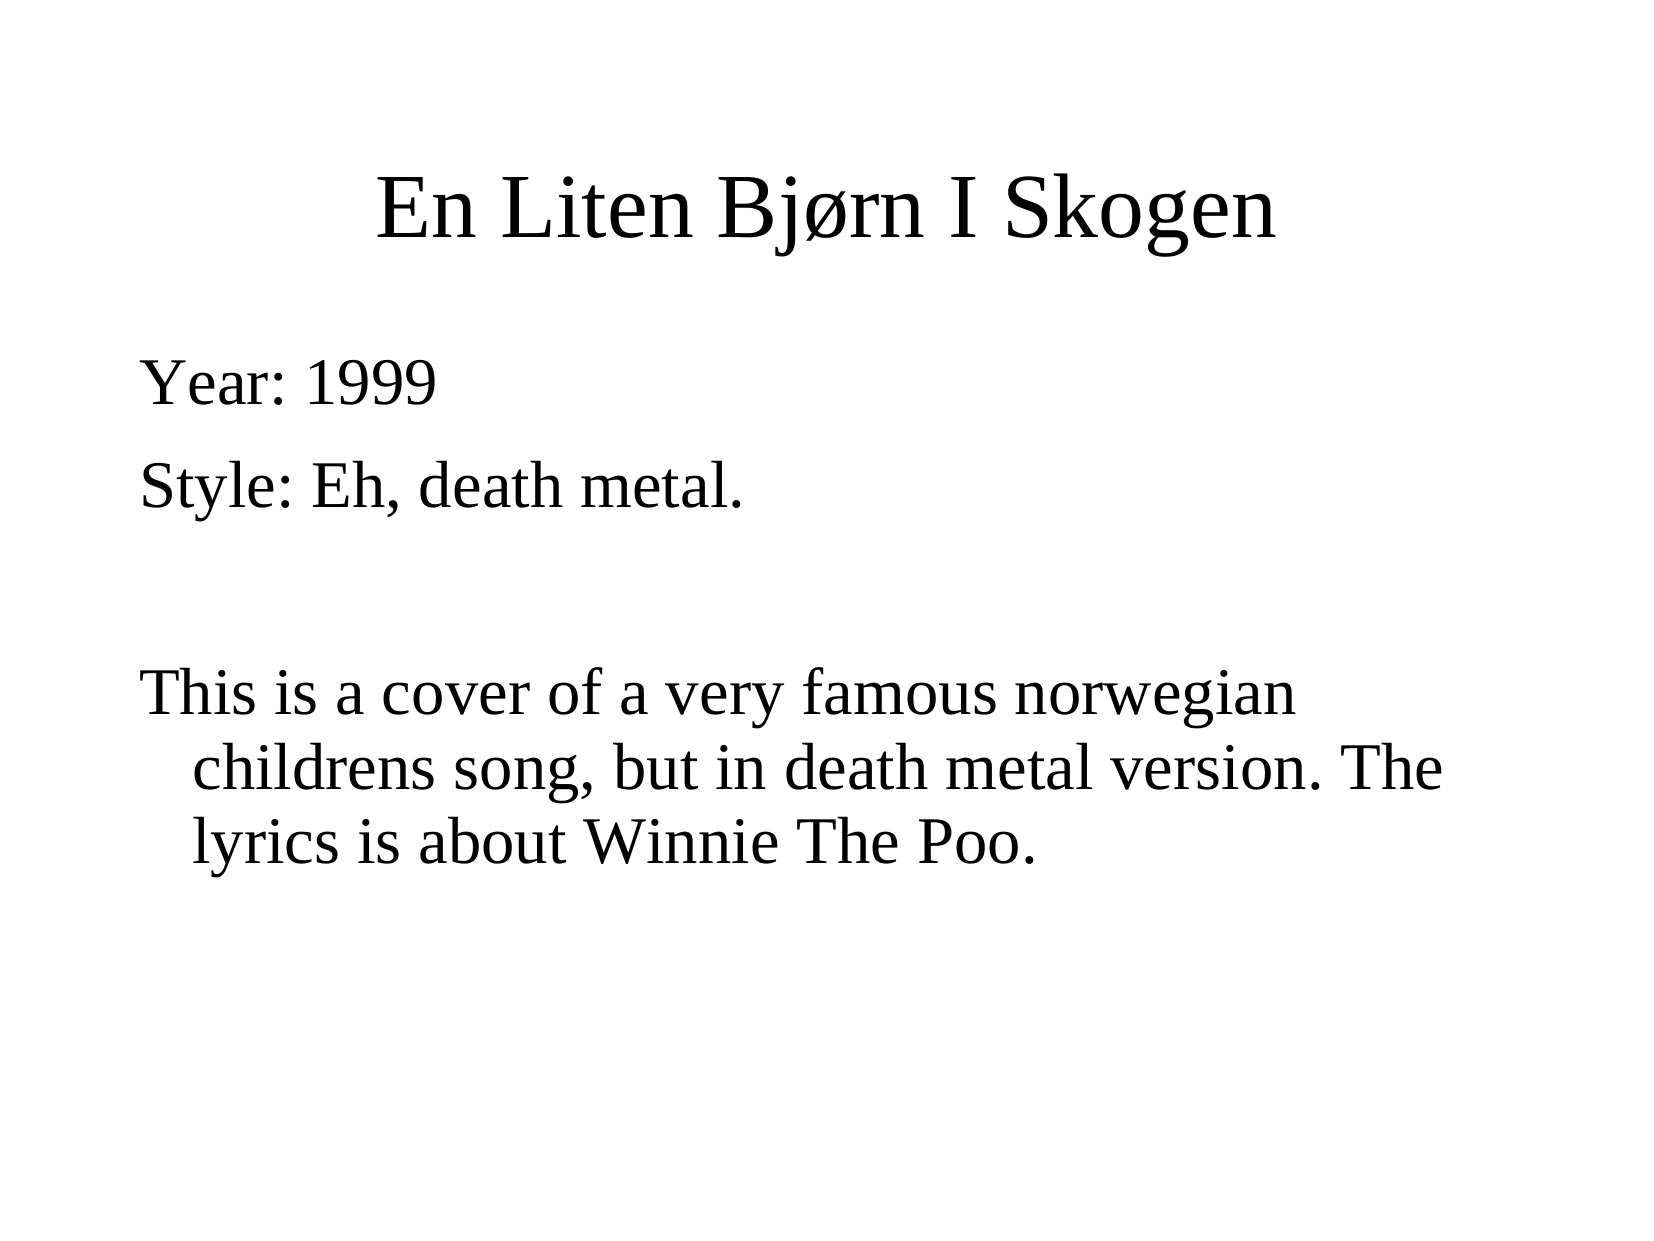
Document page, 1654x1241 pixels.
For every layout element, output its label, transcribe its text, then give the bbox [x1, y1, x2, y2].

title En Liten Bjørn I Skogen [121, 102, 1534, 311]
list Year: 1999 Style: Eh, death metal. This is a cover of a very famous norwegian childrens song, but in death metal version. The lyrics is about Winnie The Poo. [121, 344, 1534, 1127]
